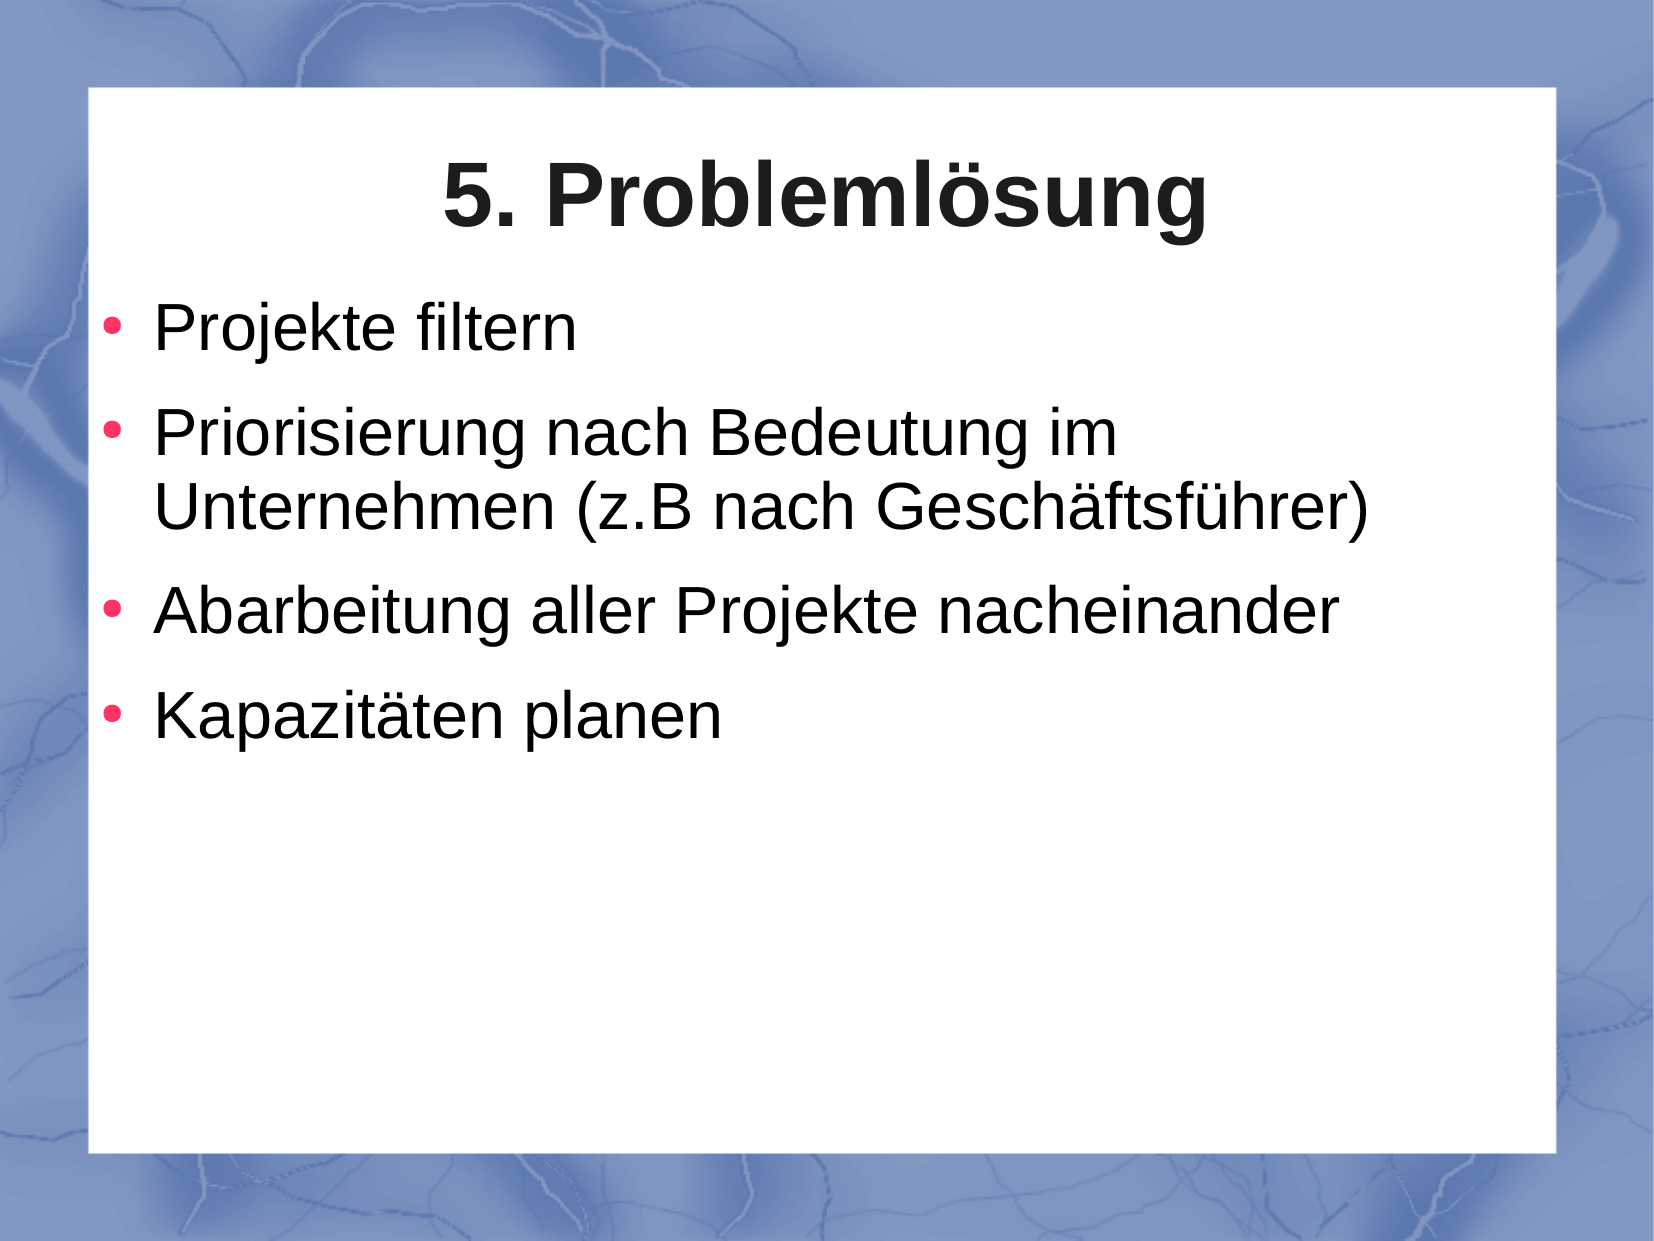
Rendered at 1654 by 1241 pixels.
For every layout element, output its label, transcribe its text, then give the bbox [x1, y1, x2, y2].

picture [0, 0, 1654, 1241]
title 5. Problemlösung [118, 90, 1536, 298]
list Projekte filtern Priorisierung nach Bedeutung im Unternehmen (z.B nach Geschäftsführer) Abarbeitung aller Projekte nacheinander Kapazitäten planen [82, 290, 1418, 1109]
